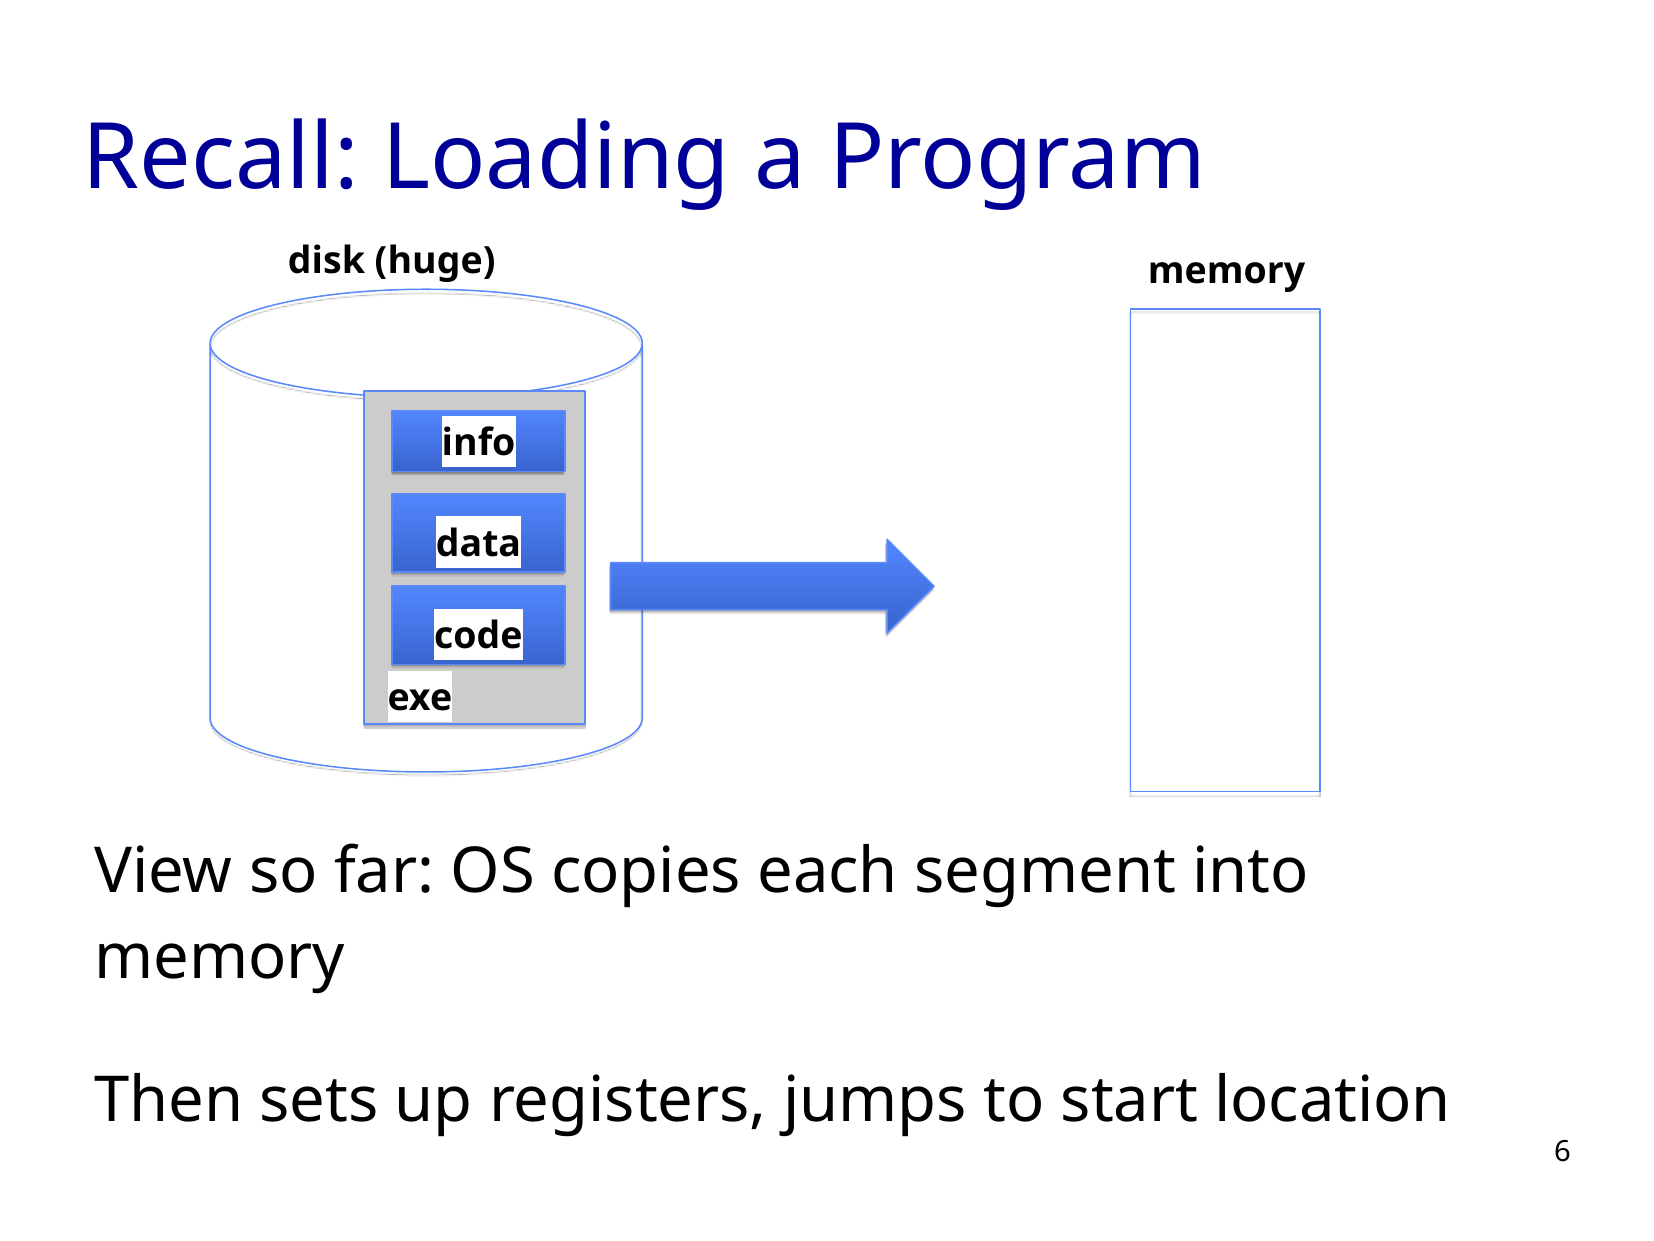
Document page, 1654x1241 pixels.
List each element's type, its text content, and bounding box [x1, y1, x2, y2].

title Recall: Loading a Program [82, 49, 1571, 257]
text_box disk (huge) [273, 228, 511, 289]
list View so far: OS copies each segment into memory Then sets up registers, jumps to start location [60, 825, 1571, 1141]
text_box code [419, 603, 538, 664]
text_box info [426, 410, 531, 471]
text_box data [421, 511, 536, 572]
text_box memory [1133, 239, 1320, 299]
text_box exe [372, 665, 467, 726]
text_box [610, 539, 935, 634]
text_box [364, 390, 586, 725]
